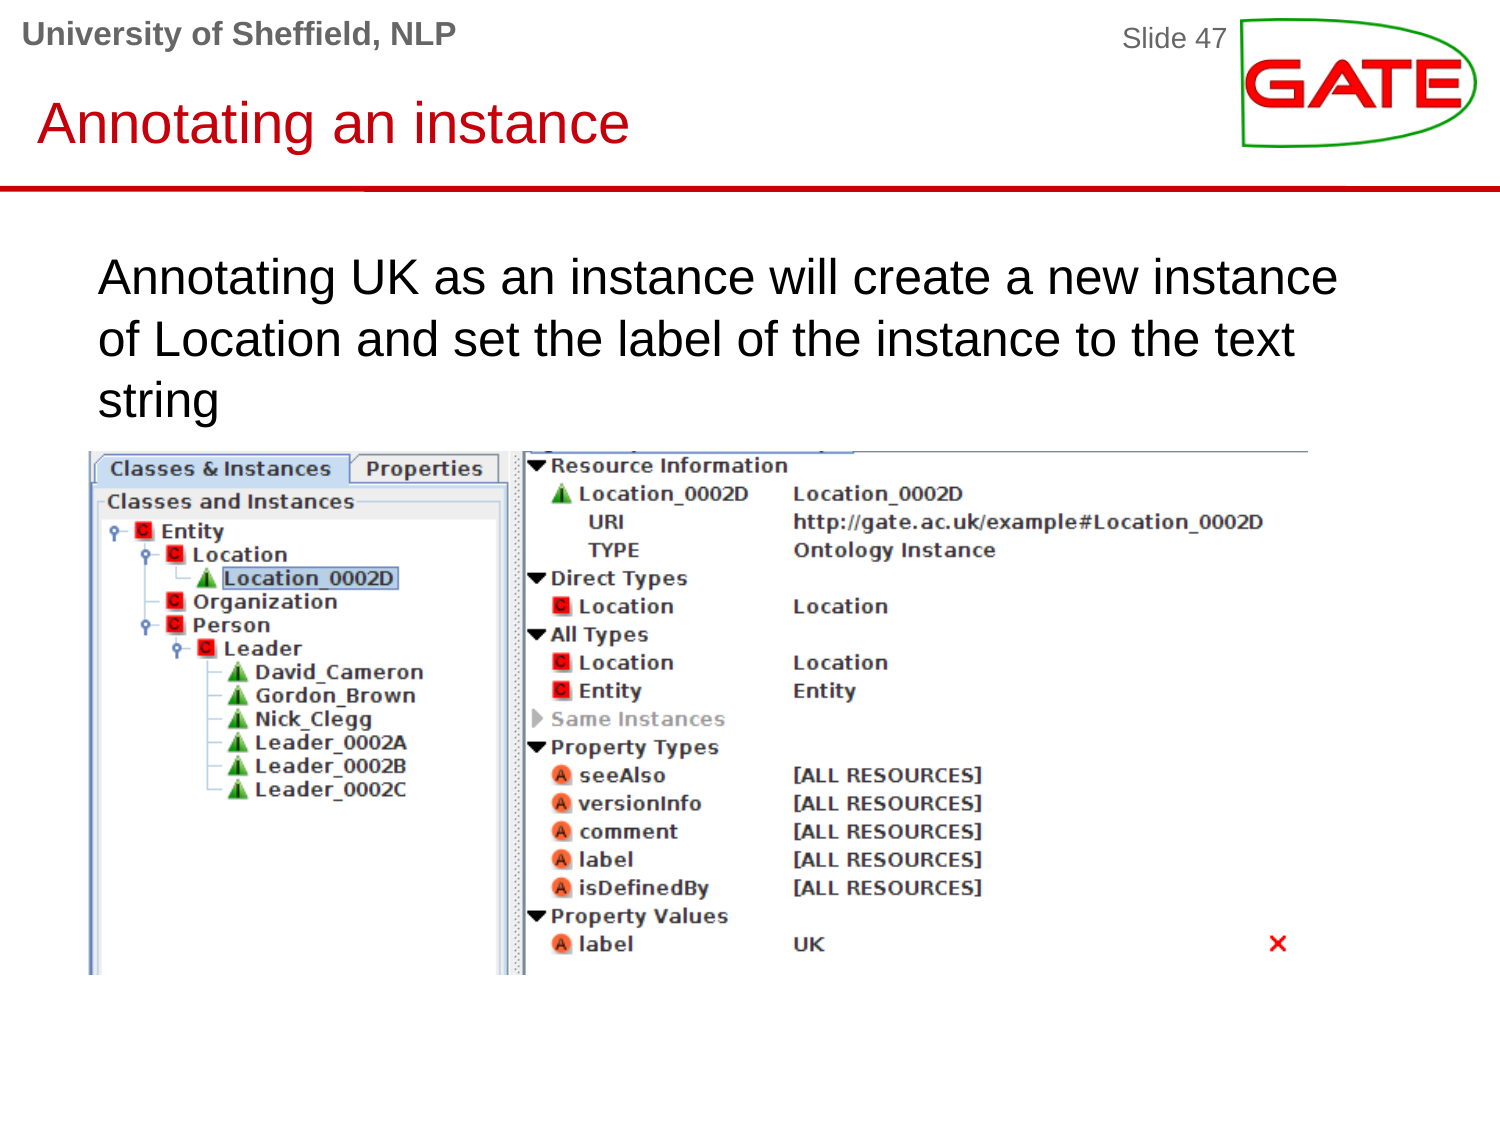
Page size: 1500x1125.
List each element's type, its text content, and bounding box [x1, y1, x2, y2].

picture [1240, 18, 1477, 148]
title Annotating an instance [37, 35, 1276, 214]
list Annotating UK as an instance will create a new instance of Location and set the label of the instance to the text string [6, 243, 1346, 1003]
